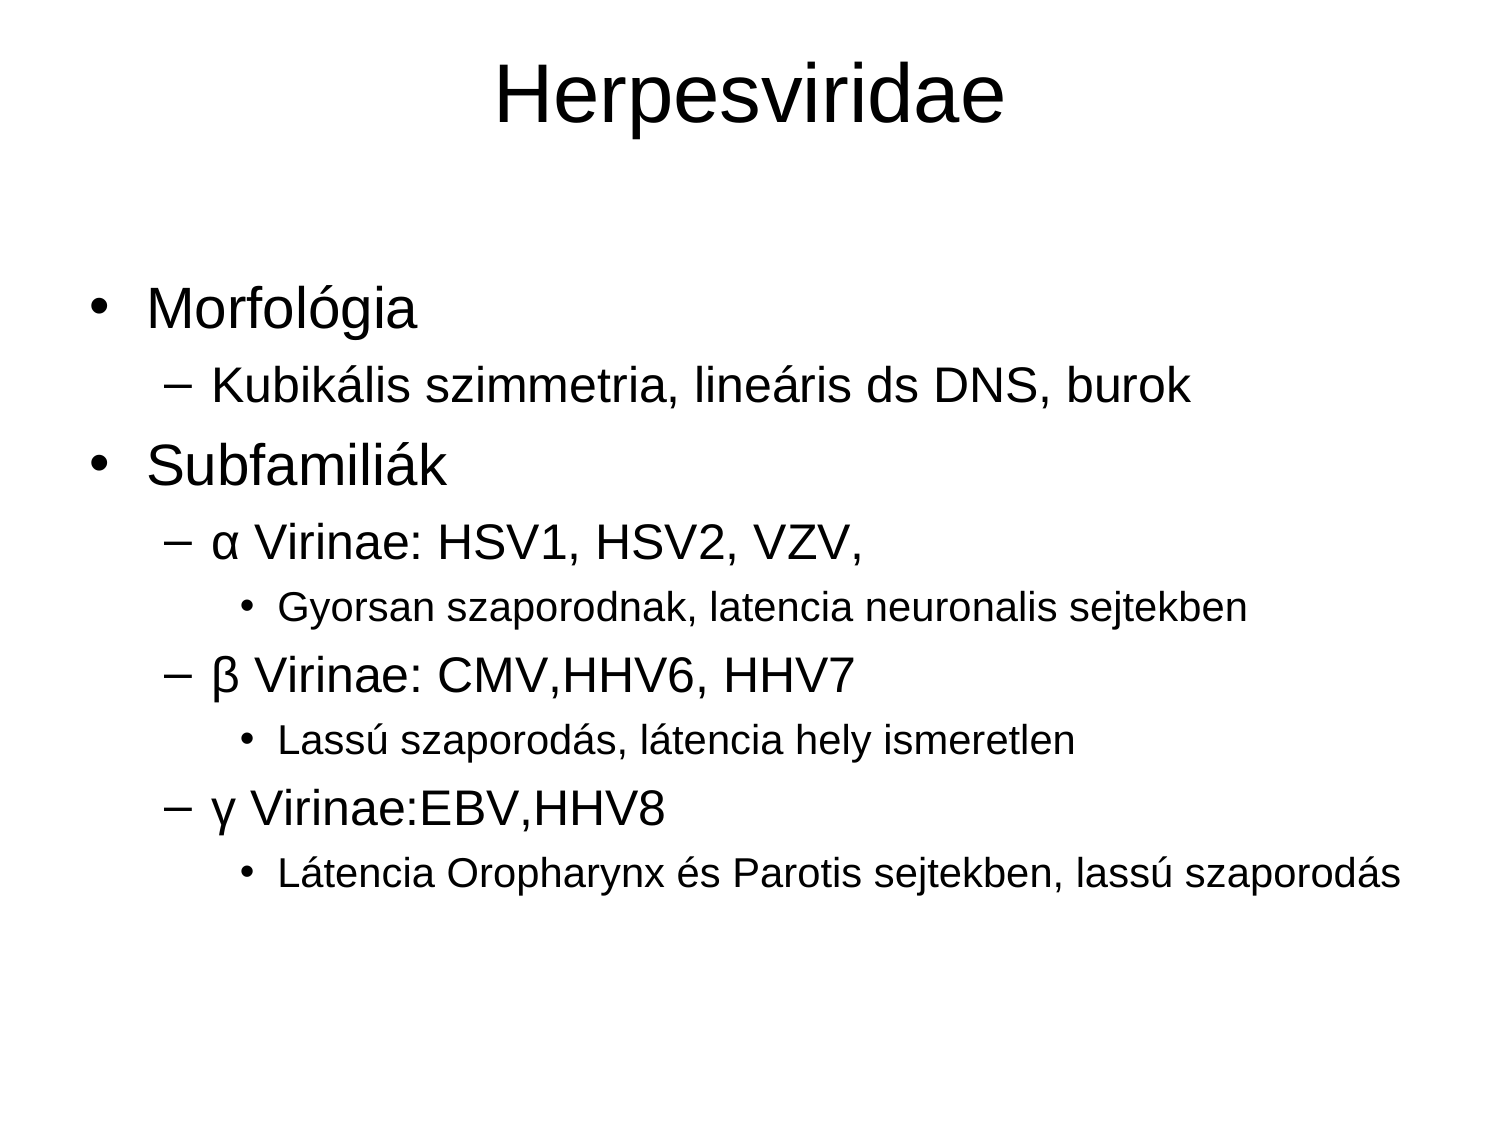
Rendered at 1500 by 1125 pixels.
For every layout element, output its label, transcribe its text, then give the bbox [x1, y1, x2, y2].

list Morfológia Kubikális szimmetria, lineáris ds DNS, burok Subfamiliák α Virinae: HSV1, HSV2, VZV, Gyorsan szaporodnak, latencia neuronalis sejtekben β Virinae: CMV,HHV6, HHV7 Lassú szaporodás, látencia hely ismeretlen γ Virinae:EBV,HHV8 Látencia Oropharynx és Parotis sejtekben, lassú szaporodás [75, 262, 1426, 1005]
title Herpesviridae [75, 31, 1426, 247]
